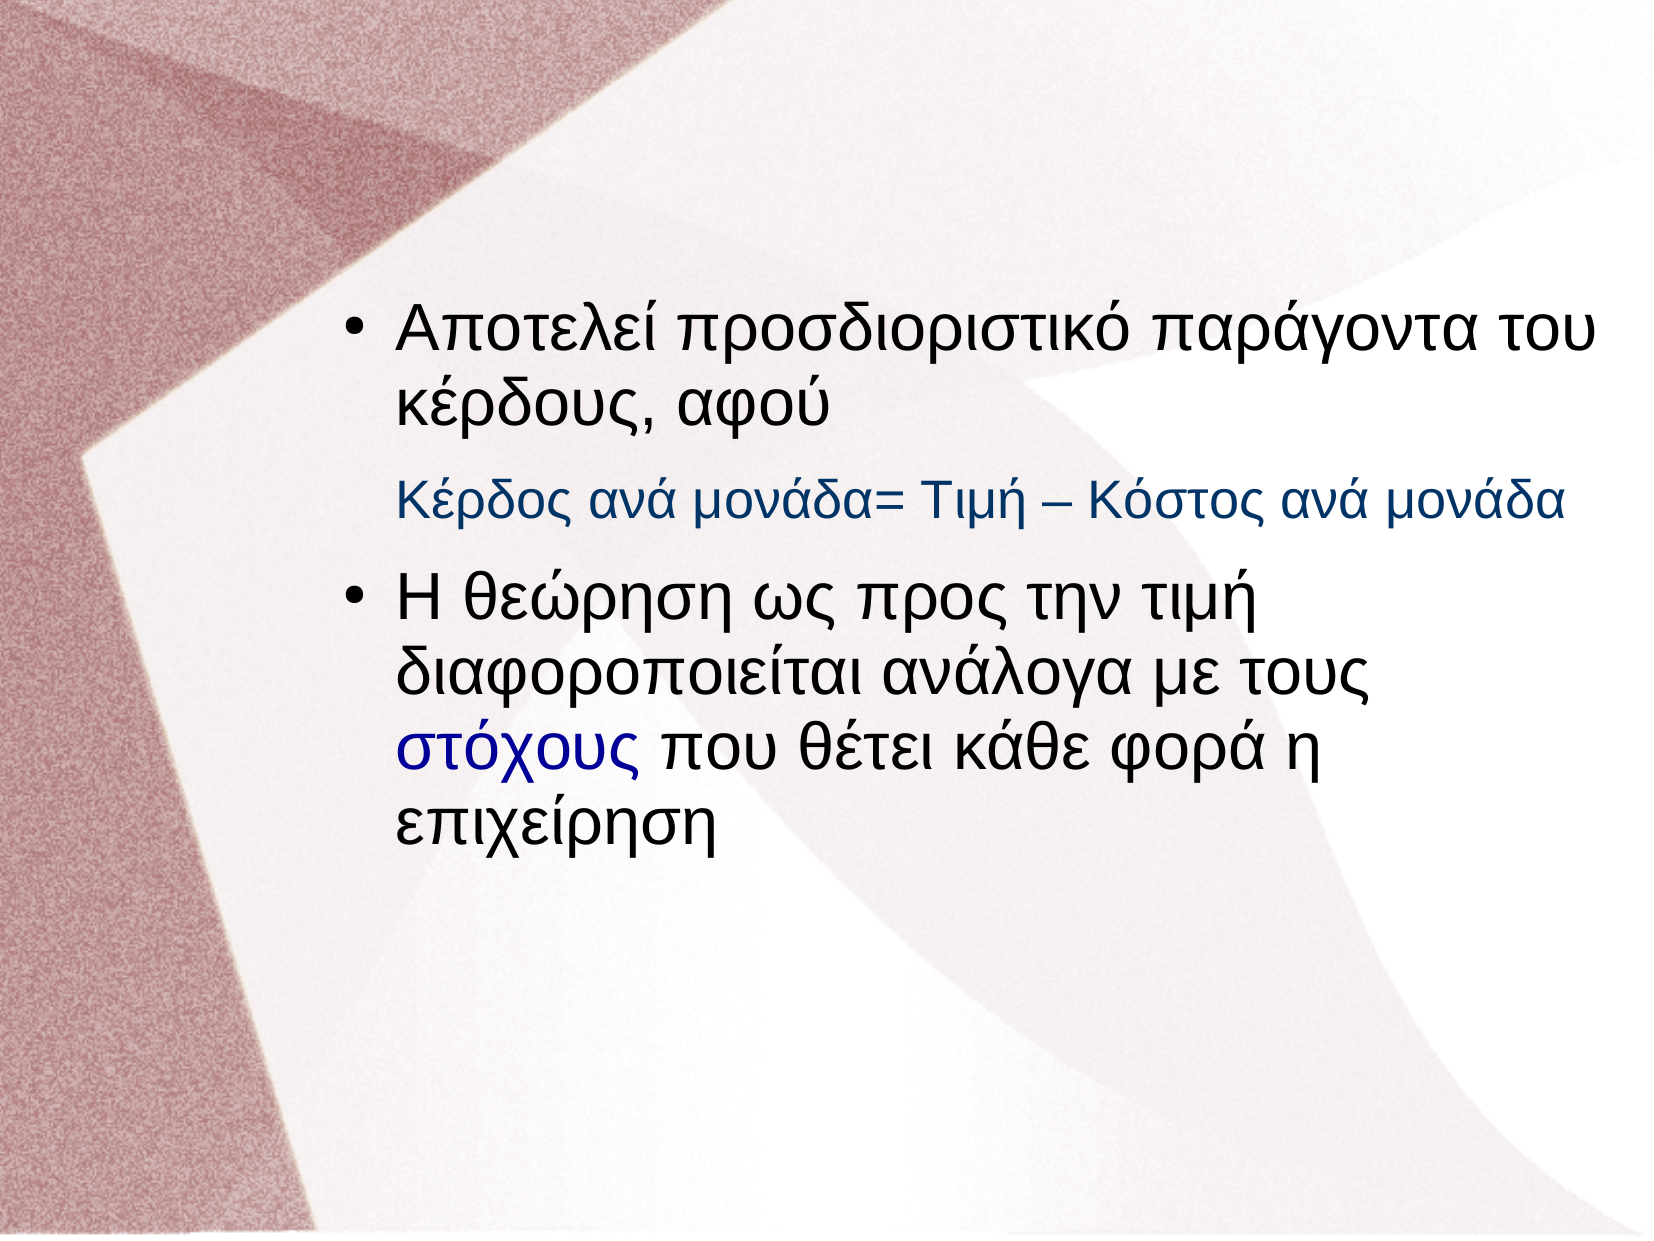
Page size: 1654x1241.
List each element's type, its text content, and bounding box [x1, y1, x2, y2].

list Αποτελεί προσδιοριστικό παράγοντα του κέρδους, αφού Κέρδος ανά μονάδα= Τιμή – Κόστος ανά μονάδα Η θεώρηση ως προς την τιμή διαφοροποιείται ανάλογα με τους στόχους που θέτει κάθε φορά η επιχείρηση [324, 290, 1601, 963]
picture [0, 0, 1654, 1241]
